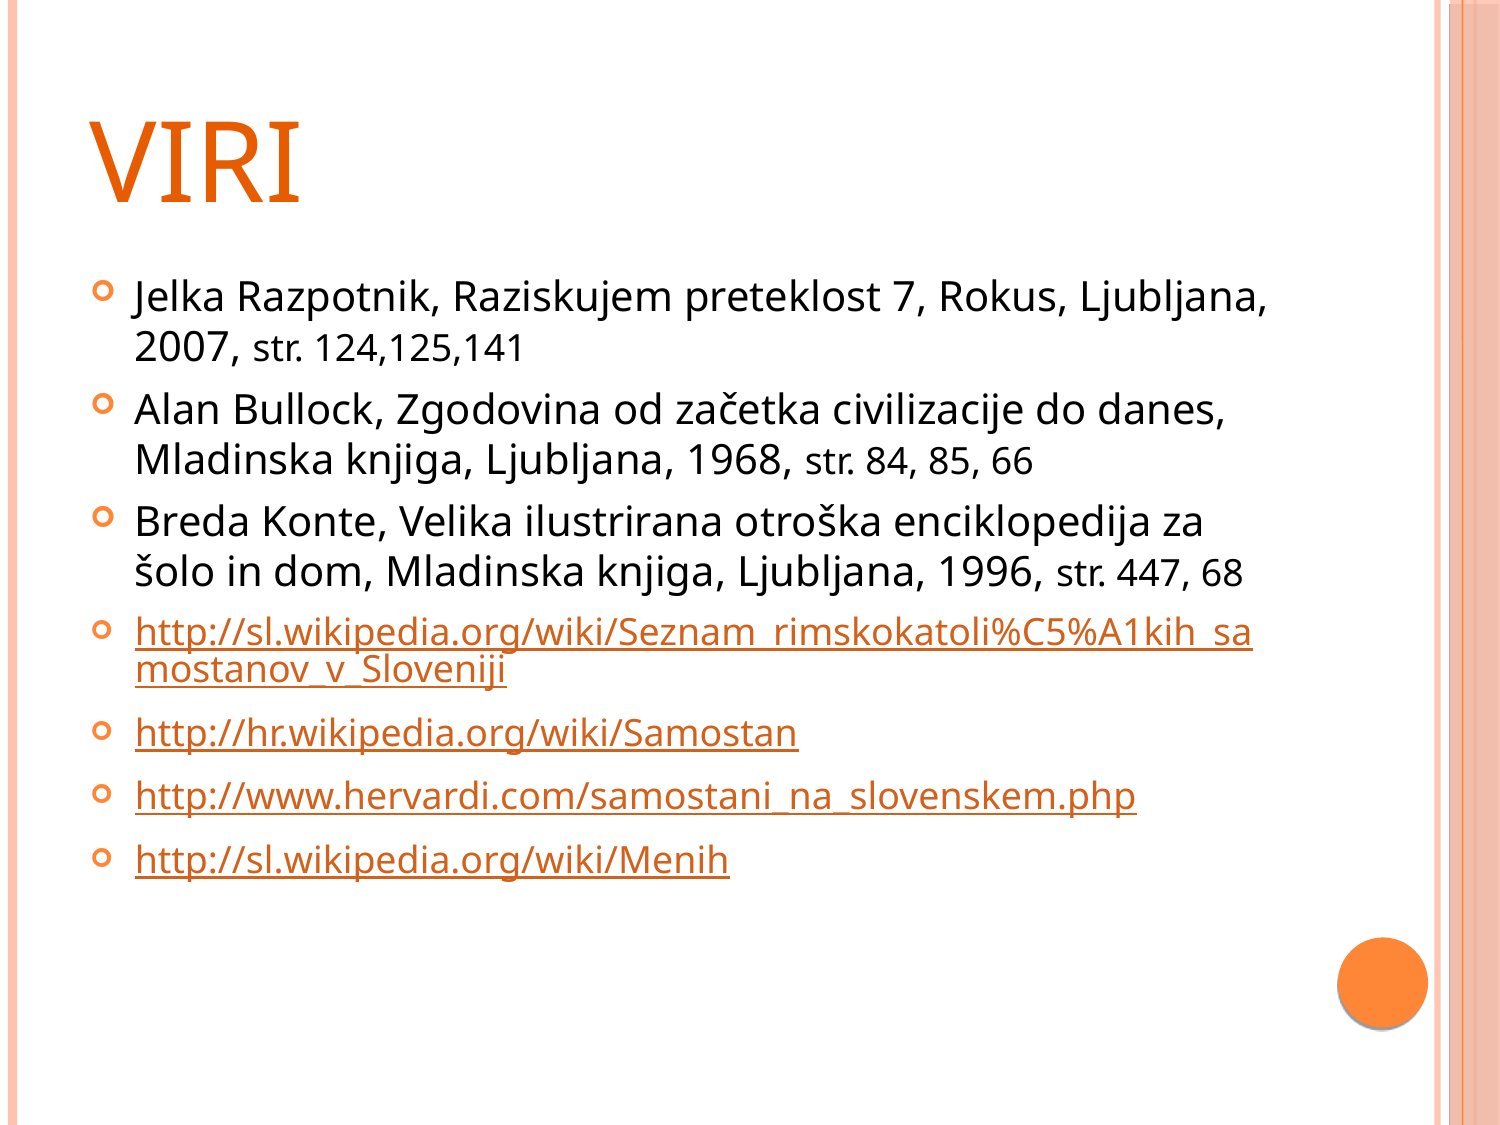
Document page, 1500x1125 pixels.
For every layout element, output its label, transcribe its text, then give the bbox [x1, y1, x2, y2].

title VIRI [75, 45, 1300, 233]
list Jelka Razpotnik, Raziskujem preteklost 7, Rokus, Ljubljana, 2007, str. 124,125,141 Alan Bullock, Zgodovina od začetka civilizacije do danes, Mladinska knjiga, Ljubljana, 1968, str. 84, 85, 66 Breda Konte, Velika ilustrirana otroška enciklopedija za šolo in dom, Mladinska knjiga, Ljubljana, 1996, str. 447, 68 http://sl.wikipedia.org/wiki/Seznam_rimskokatoli%C5%A1kih_samostanov_v_Sloveniji http://hr.wikipedia.org/wiki/Samostan http://www.hervardi.com/samostani_na_slovenskem.php http://sl.wikipedia.org/wiki/Menih [75, 262, 1300, 1062]
